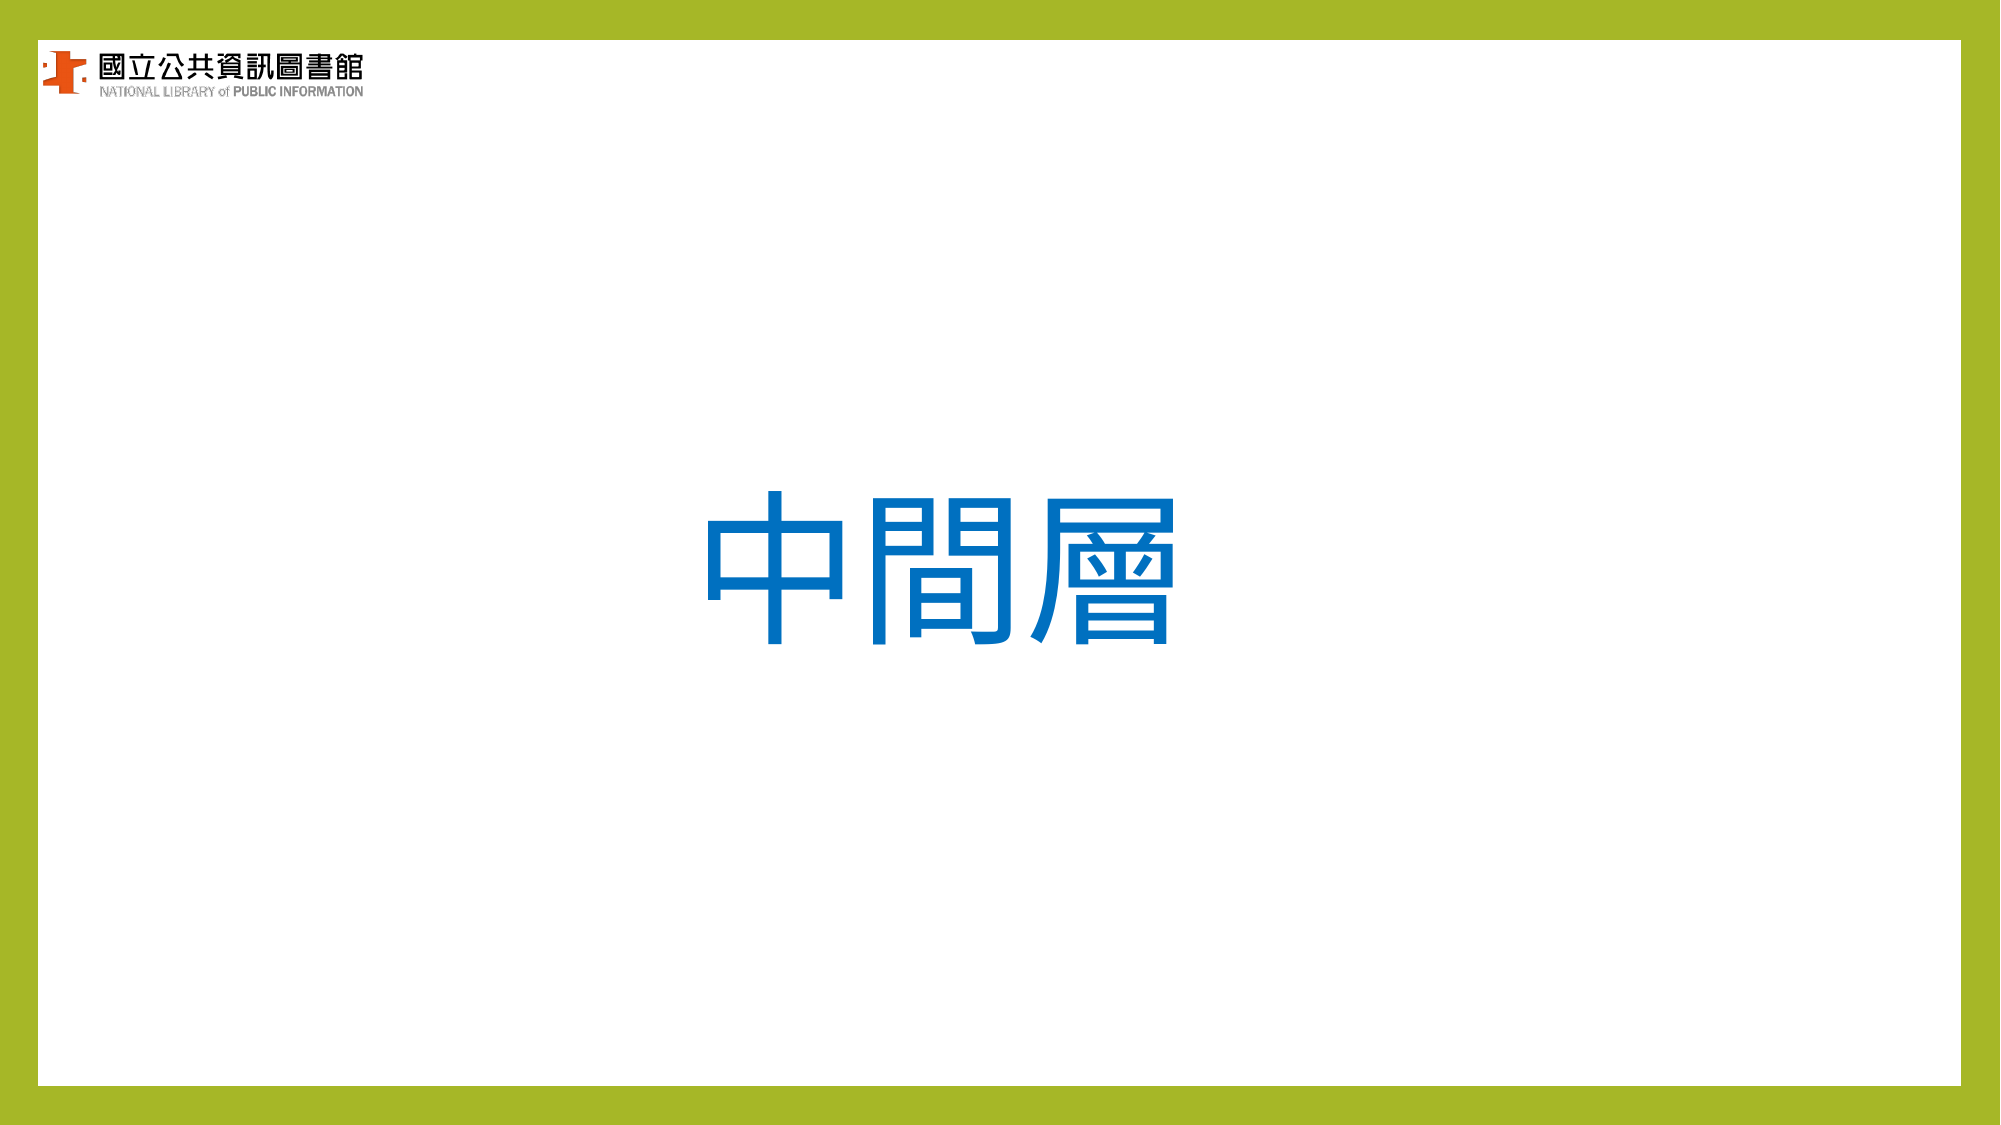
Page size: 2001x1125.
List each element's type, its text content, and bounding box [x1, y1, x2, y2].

text_box 中間層 [677, 457, 1228, 675]
